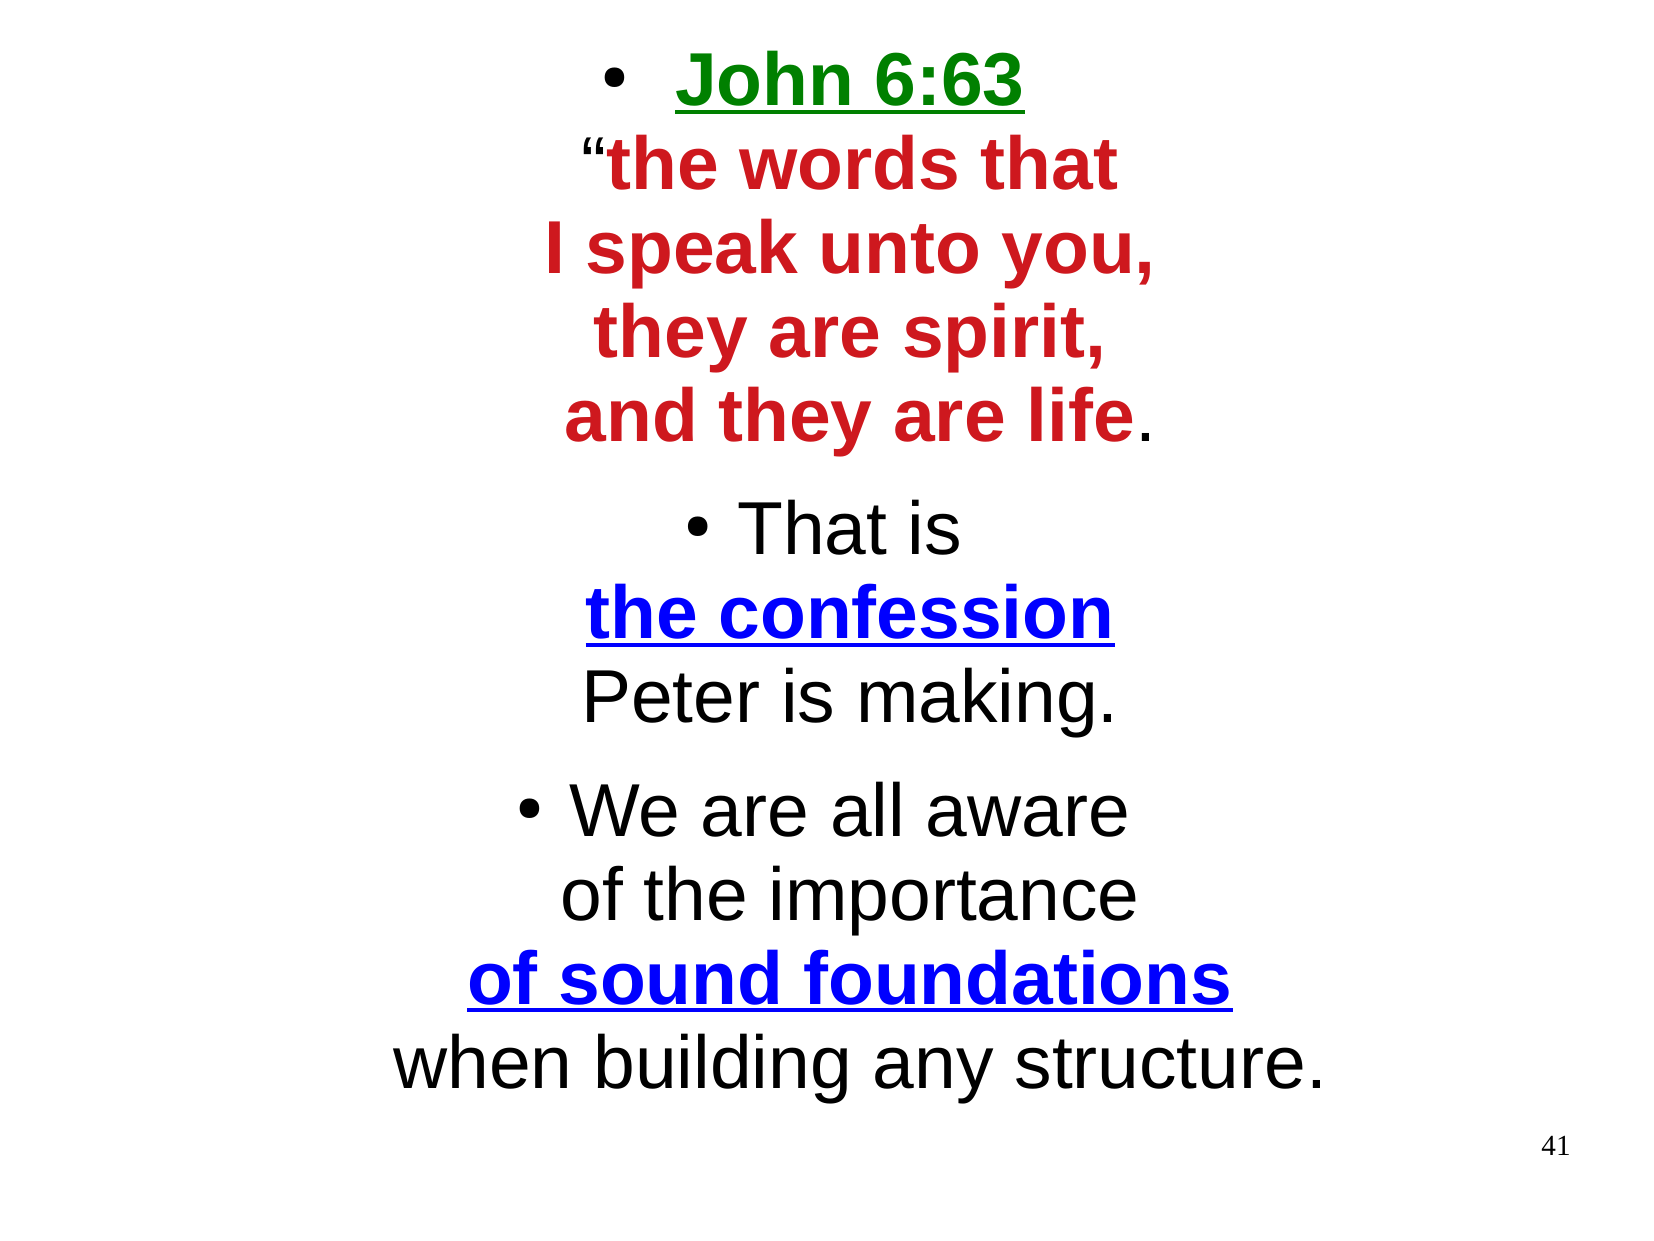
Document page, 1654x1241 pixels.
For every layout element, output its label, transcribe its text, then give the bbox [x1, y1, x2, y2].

list John 6:63 “the words that I speak unto you, they are spirit, and they are life. That is the confession Peter is making. We are all aware of the importance of sound foundations when building any structure. [37, 37, 1613, 1238]
